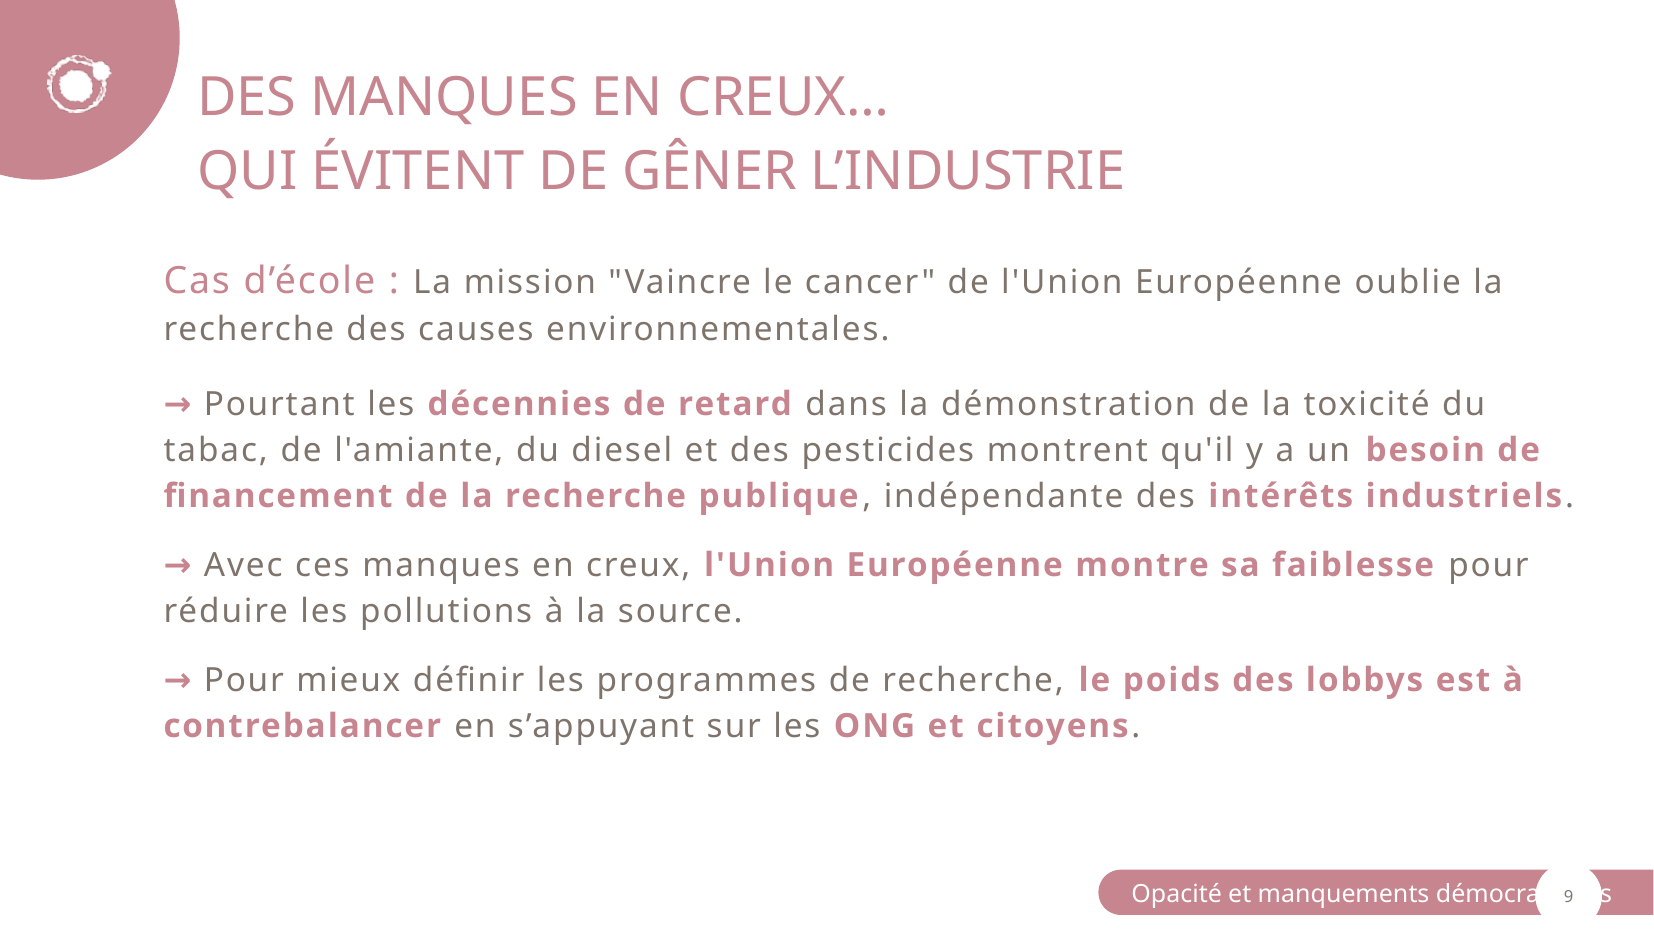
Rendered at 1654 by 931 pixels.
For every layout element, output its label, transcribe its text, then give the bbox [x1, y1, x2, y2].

text_box 9 [1535, 862, 1602, 930]
text_box Cas d’école : La mission "Vaincre le cancer" de l'Union Européenne oublie la recherche des causes environnementales. → Pourtant les décennies de retard dans la démonstration de la toxicité du tabac, de l'amiante, du diesel et des pesticides montrent qu'il y a un besoin de financement de la recherche publique, indépendante des intérêts industriels. → Avec ces manques en creux, l'Union Européenne montre sa faiblesse pour réduire les pollutions à la source. → Pour mieux définir les programmes de recherche, le poids des lobbys est à contrebalancer en s’appuyant sur les ONG et citoyens. [148, 246, 1610, 793]
text_box Opacité et manquements démocratiques [1590, 869, 1654, 915]
title DES MANQUES EN CREUX… QUI ÉVITENT DE GÊNER L’INDUSTRIE [167, 28, 1654, 235]
picture [47, 55, 113, 113]
text_box [0, 0, 180, 180]
text_box Opacité et manquements démocratiques [1098, 869, 1547, 915]
